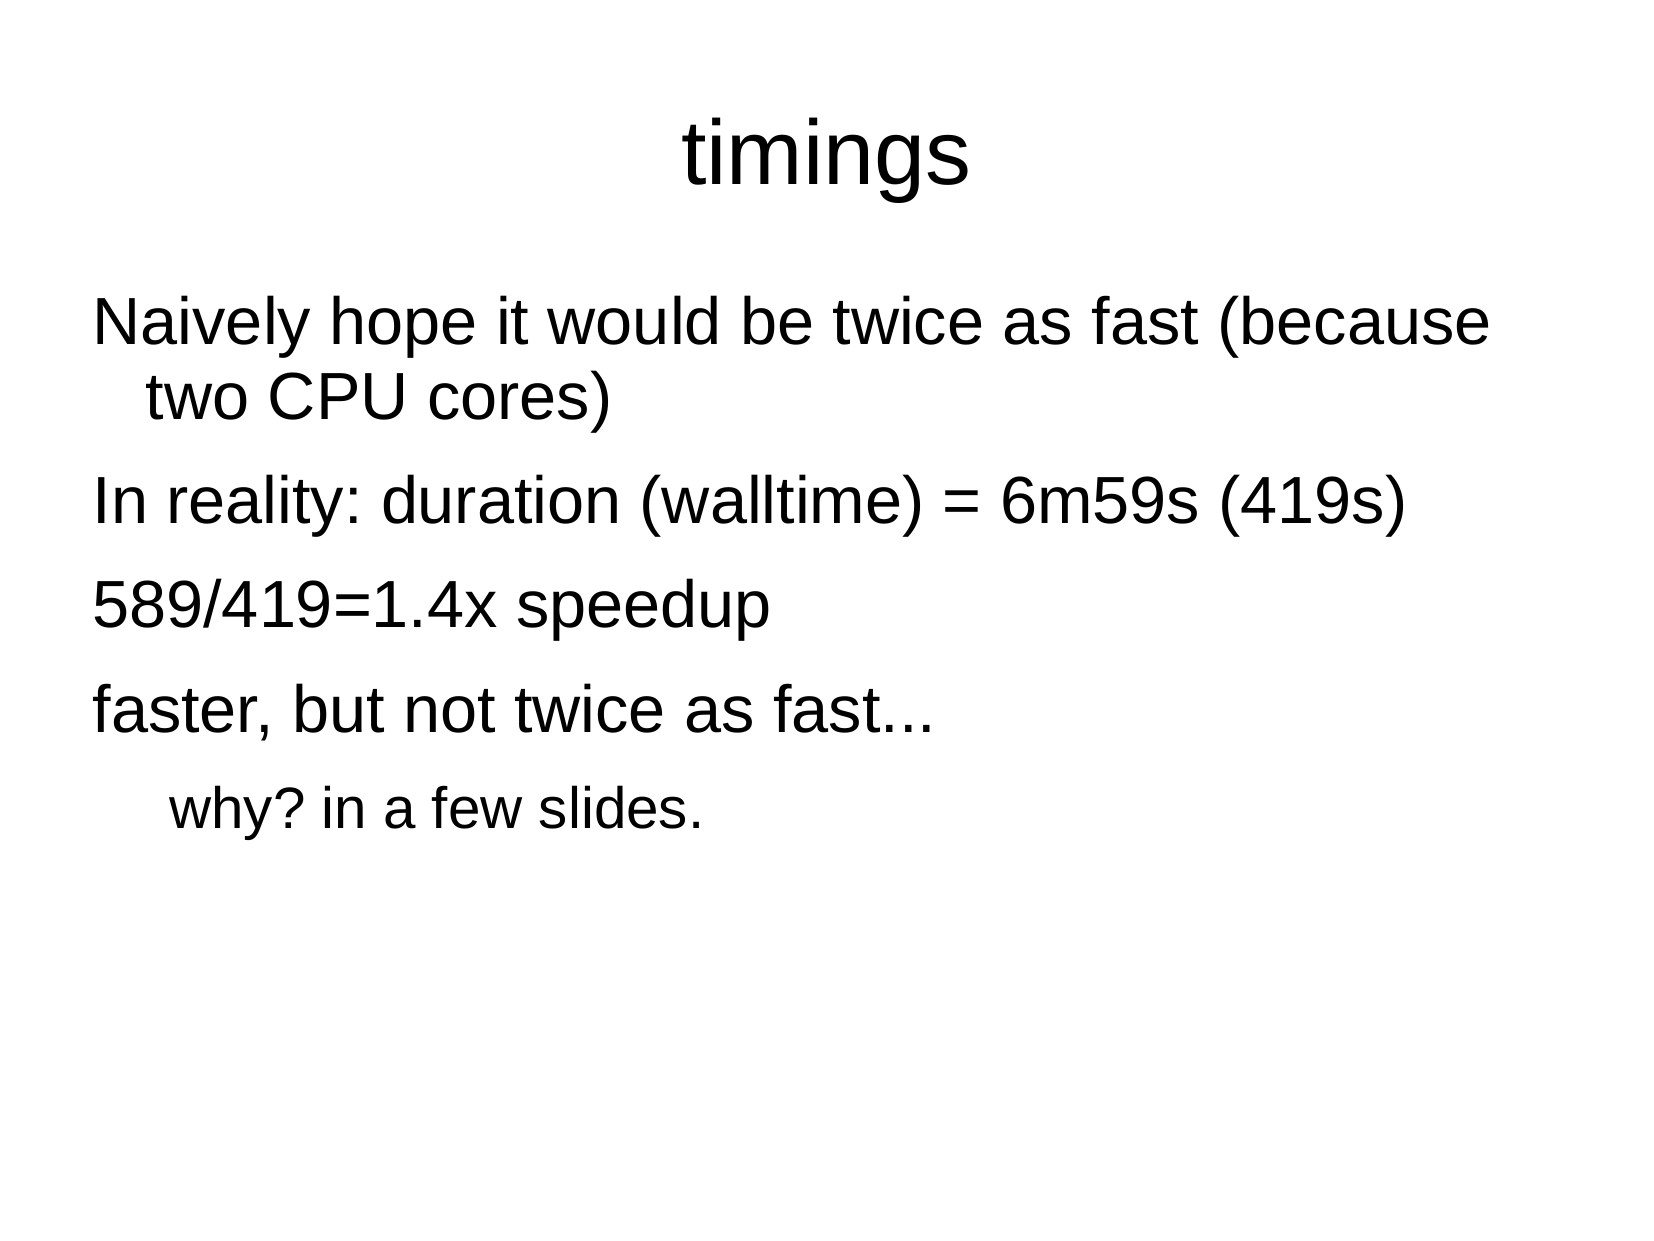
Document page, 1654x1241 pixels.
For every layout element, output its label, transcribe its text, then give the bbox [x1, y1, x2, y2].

title timings [82, 49, 1571, 257]
list Naively hope it would be twice as fast (because two CPU cores) In reality: duration (walltime) = 6m59s (419s) 589/419=1.4x speedup faster, but not twice as fast... why? in a few slides. [74, 283, 1563, 1088]
